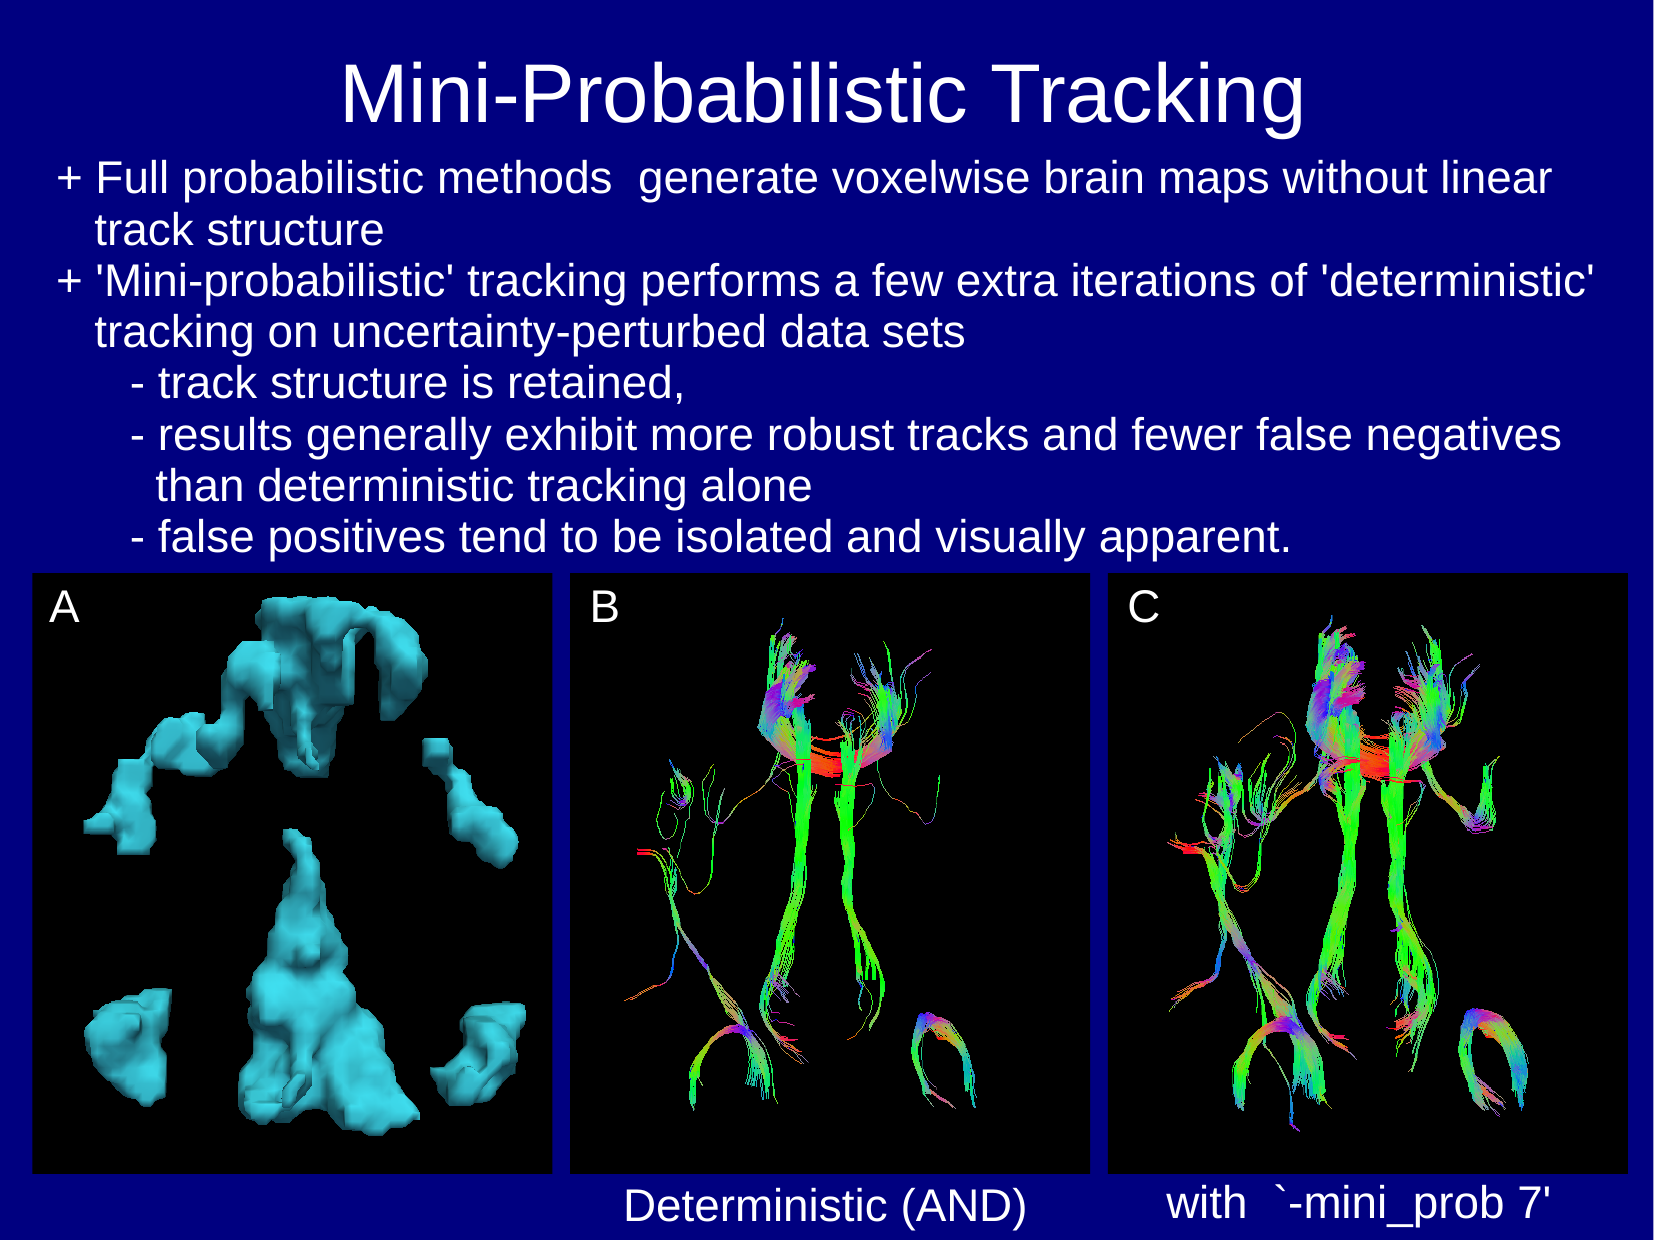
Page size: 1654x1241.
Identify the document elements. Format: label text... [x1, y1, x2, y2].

text_box Mini-Probabilistic Tracking [141, 47, 1506, 141]
picture [32, 573, 553, 1174]
text_box + Full probabilistic methods generate voxelwise brain maps without linear track structure + 'Mini-probabilistic' tracking performs a few extra iterations of 'deterministic' tracking on uncertainty-perturbed data sets - track structure is retained, - results generally exhibit more robust tracks and fewer false negatives than deterministic tracking alone - false positives tend to be isolated and visually apparent. [41, 144, 1619, 570]
picture [570, 573, 1091, 1174]
picture [1107, 573, 1628, 1174]
text_box A [34, 573, 95, 640]
text_box Deterministic (AND) [608, 1172, 1049, 1239]
text_box C [1112, 573, 1176, 640]
text_box B [574, 573, 635, 640]
text_box with `-mini_prob 7' [1151, 1169, 1592, 1236]
